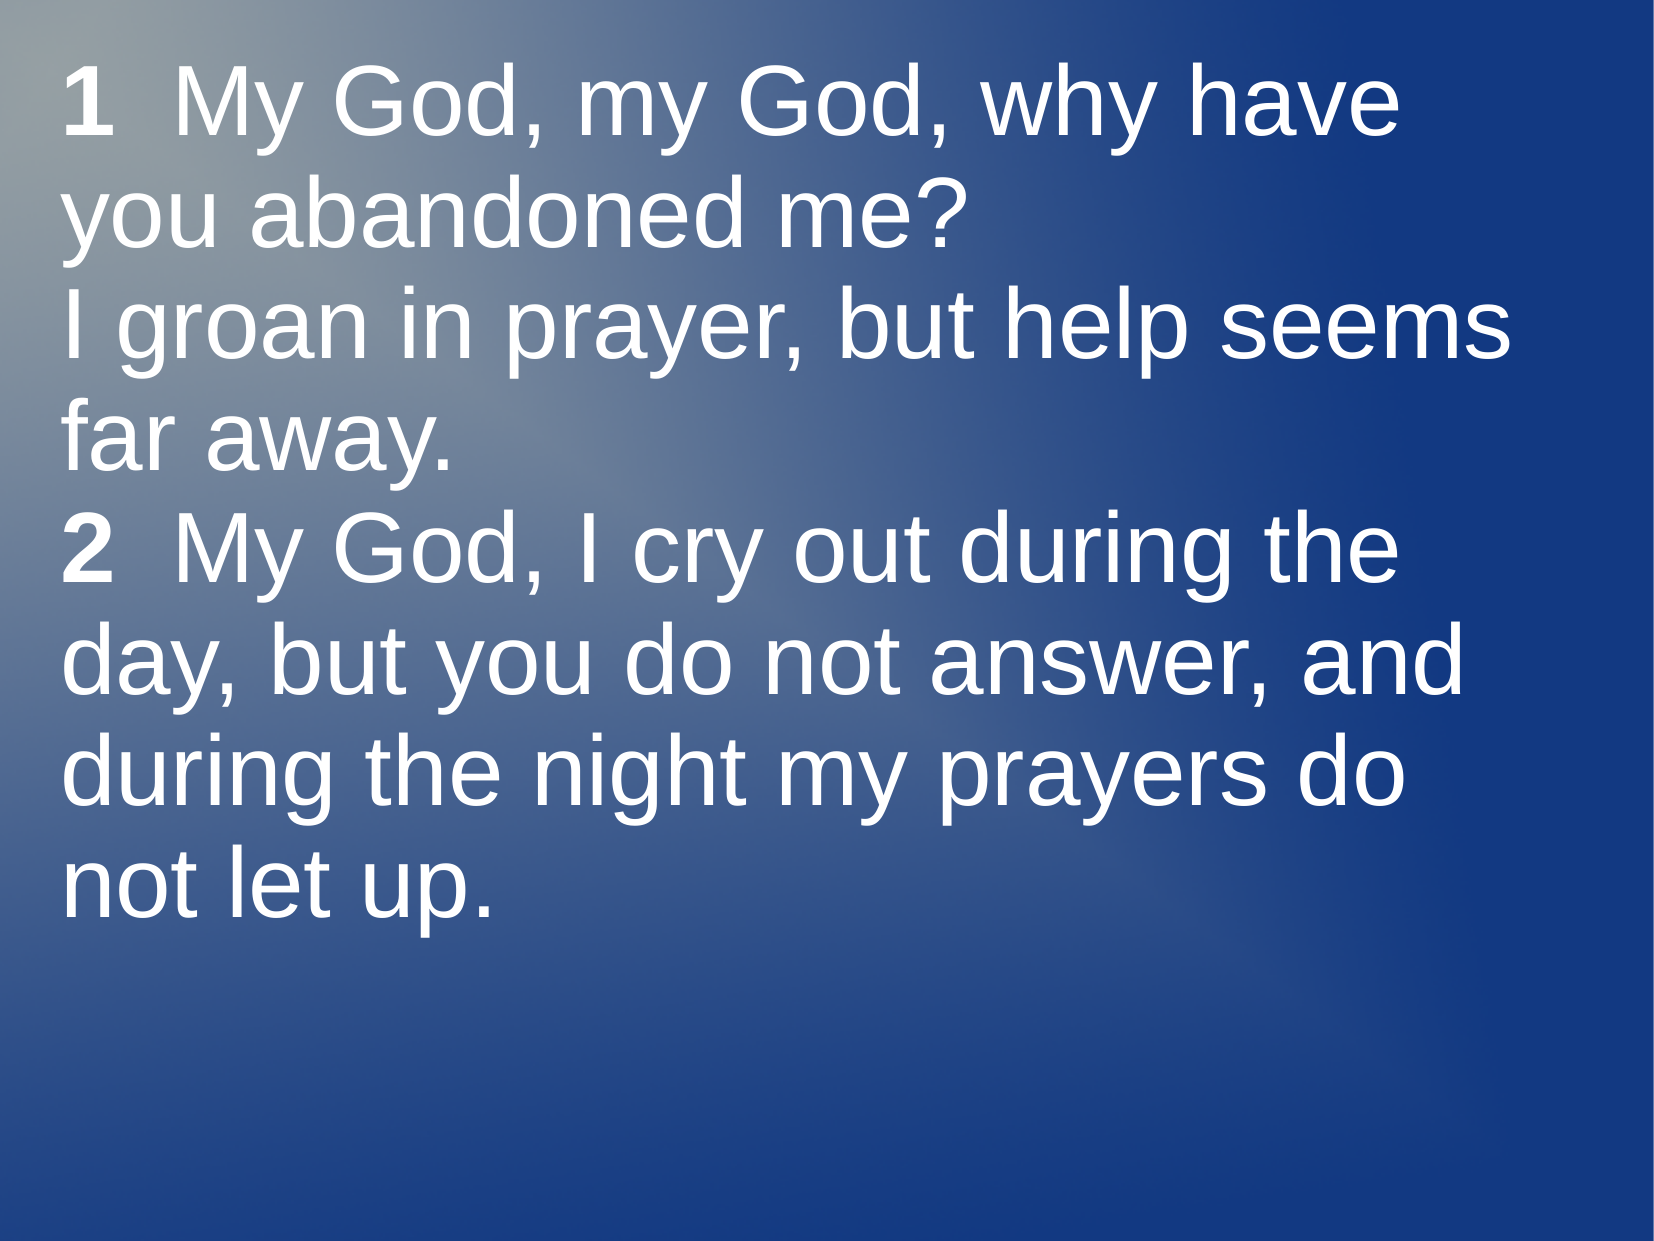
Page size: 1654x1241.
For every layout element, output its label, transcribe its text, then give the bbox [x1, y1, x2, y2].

picture [0, 0, 1654, 1241]
list 1 My God, my God, why have you abandoned me? I groan in prayer, but help seems far away. 2 My God, I cry out during the day, but you do not answer, and during the night my prayers do not let up. [60, 45, 1534, 1241]
